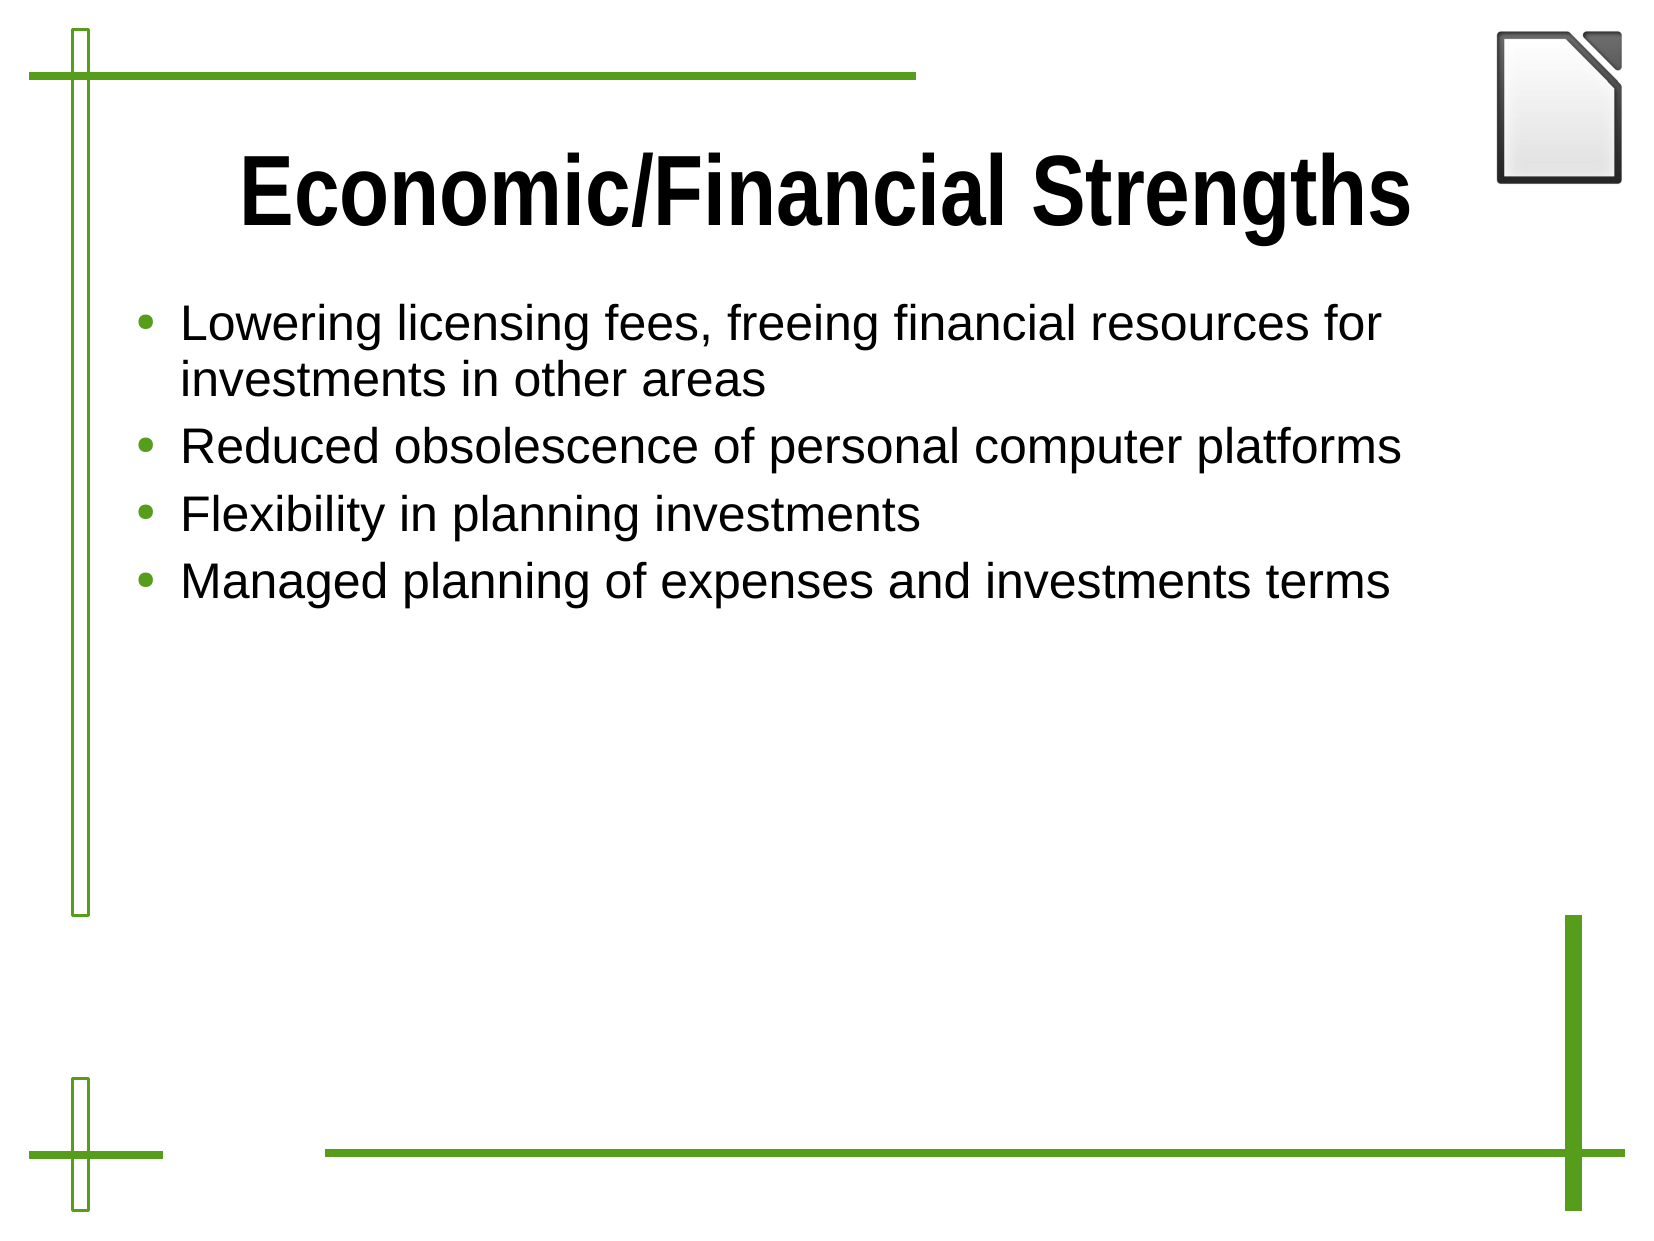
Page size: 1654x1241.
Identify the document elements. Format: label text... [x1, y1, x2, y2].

picture [1494, 29, 1624, 186]
list Lowering licensing fees, freeing financial resources for investments in other areas Reduced obsolescence of personal computer platforms Flexibility in planning investments Managed planning of expenses and investments terms [118, 295, 1536, 1123]
title Economic/Financial Strengths [118, 118, 1536, 260]
